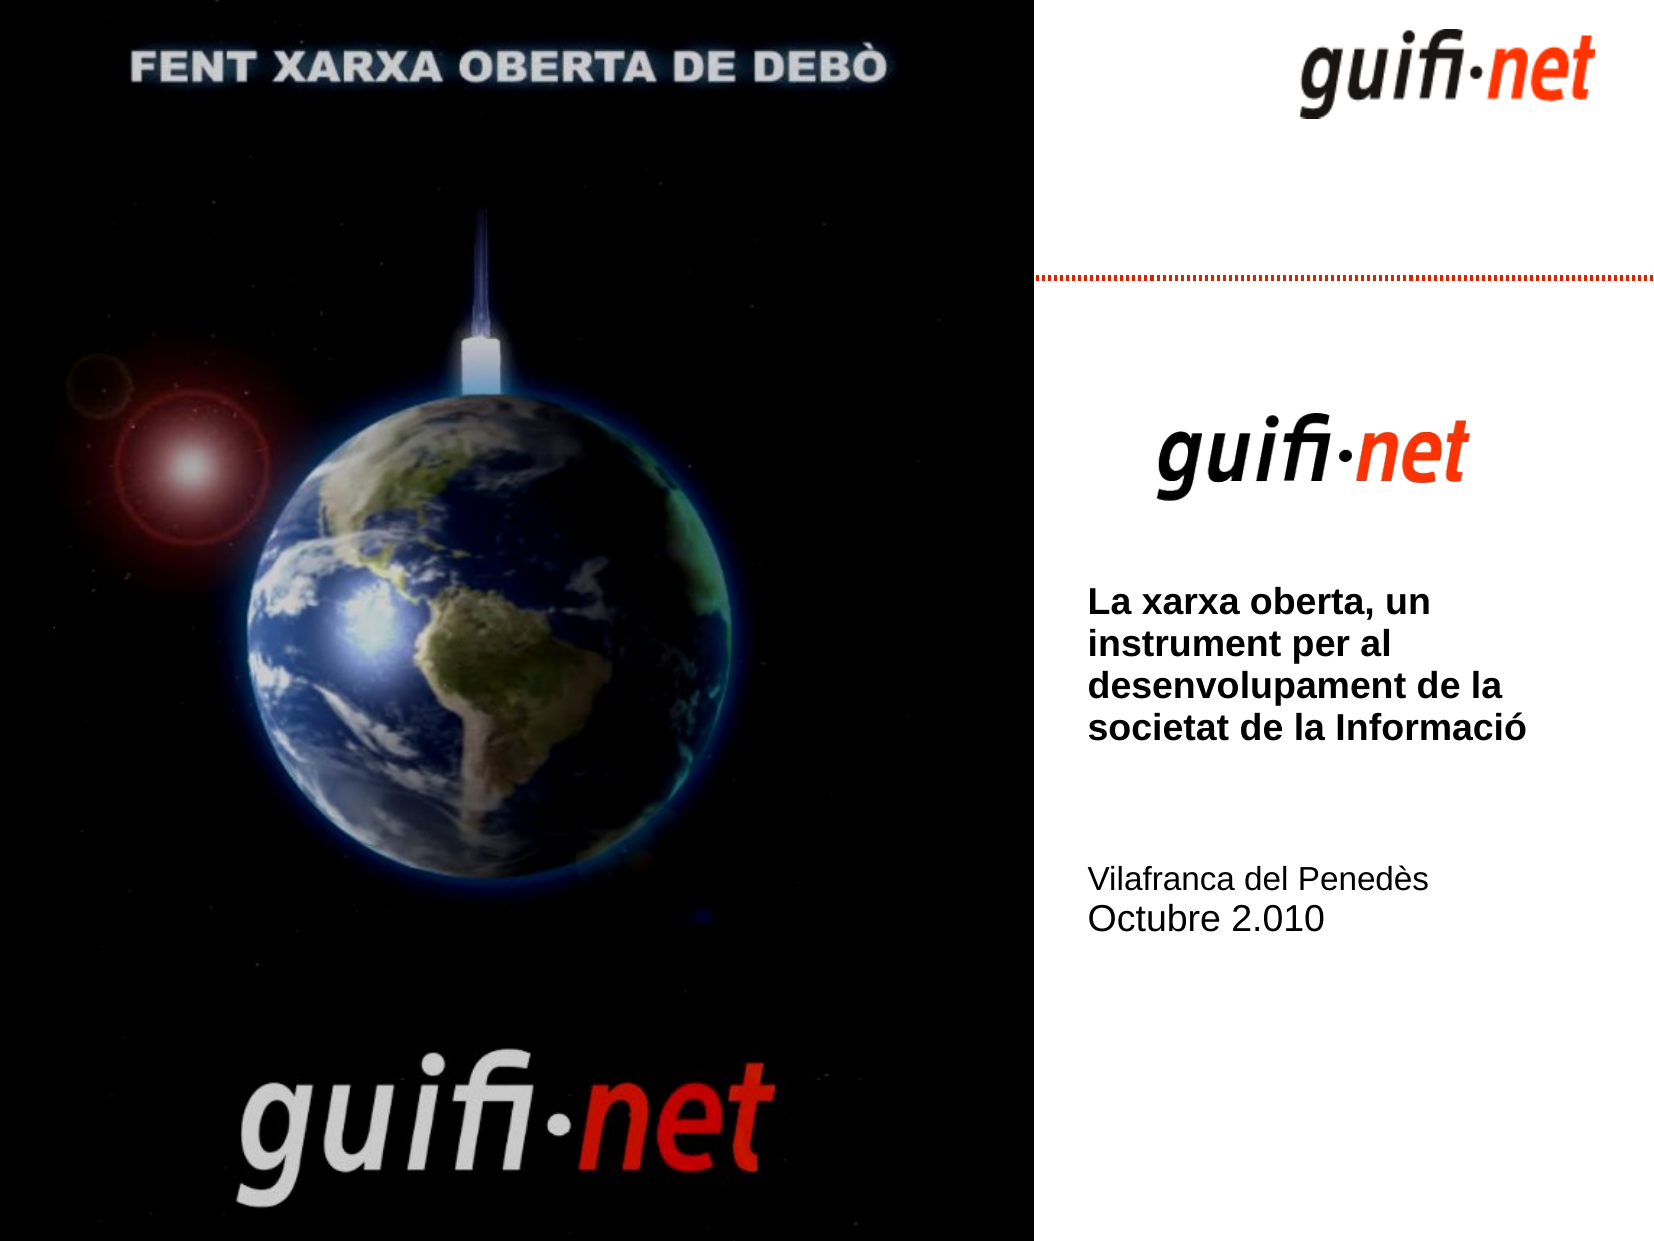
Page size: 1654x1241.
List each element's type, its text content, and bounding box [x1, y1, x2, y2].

picture [1299, 29, 1595, 119]
picture [0, 0, 1034, 1241]
picture [1151, 413, 1477, 502]
text_box La xarxa oberta, un instrument per al desenvolupament de la societat de la Informació Vilafranca del Penedès Octubre 2.010 [1072, 573, 1575, 989]
